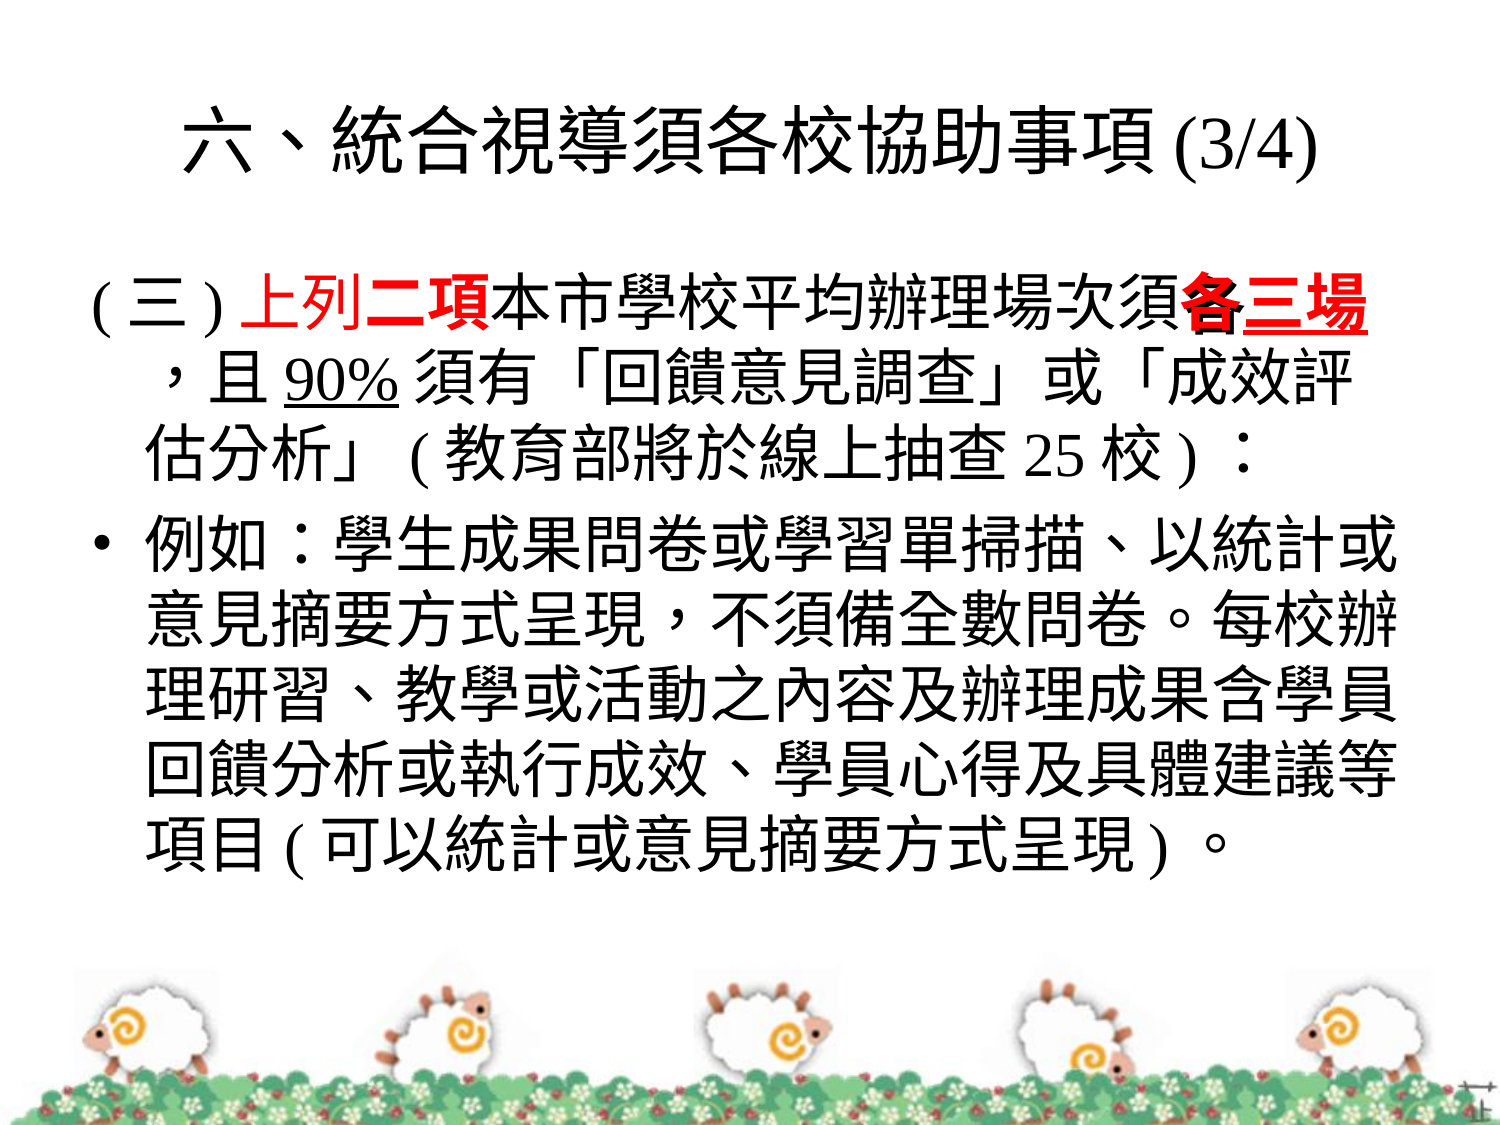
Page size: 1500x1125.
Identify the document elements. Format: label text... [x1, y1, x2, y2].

picture [0, 645, 1500, 1125]
list (三)上列二項本市學校平均辦理場次須各三場，且90%須有「回饋意見調查」或「成效評估分析」(教育部將於線上抽查25校)： 例如：學生成果問卷或學習單掃描、以統計或意見摘要方式呈現，不須備全數問卷。每校辦理研習、教學或活動之內容及辦理成果含學員回饋分析或執行成效、學員心得及具體建議等項目(可以統計或意見摘要方式呈現)。 [76, 255, 1427, 998]
title 六、統合視導須各校協助事項(3/4) [75, 45, 1426, 233]
